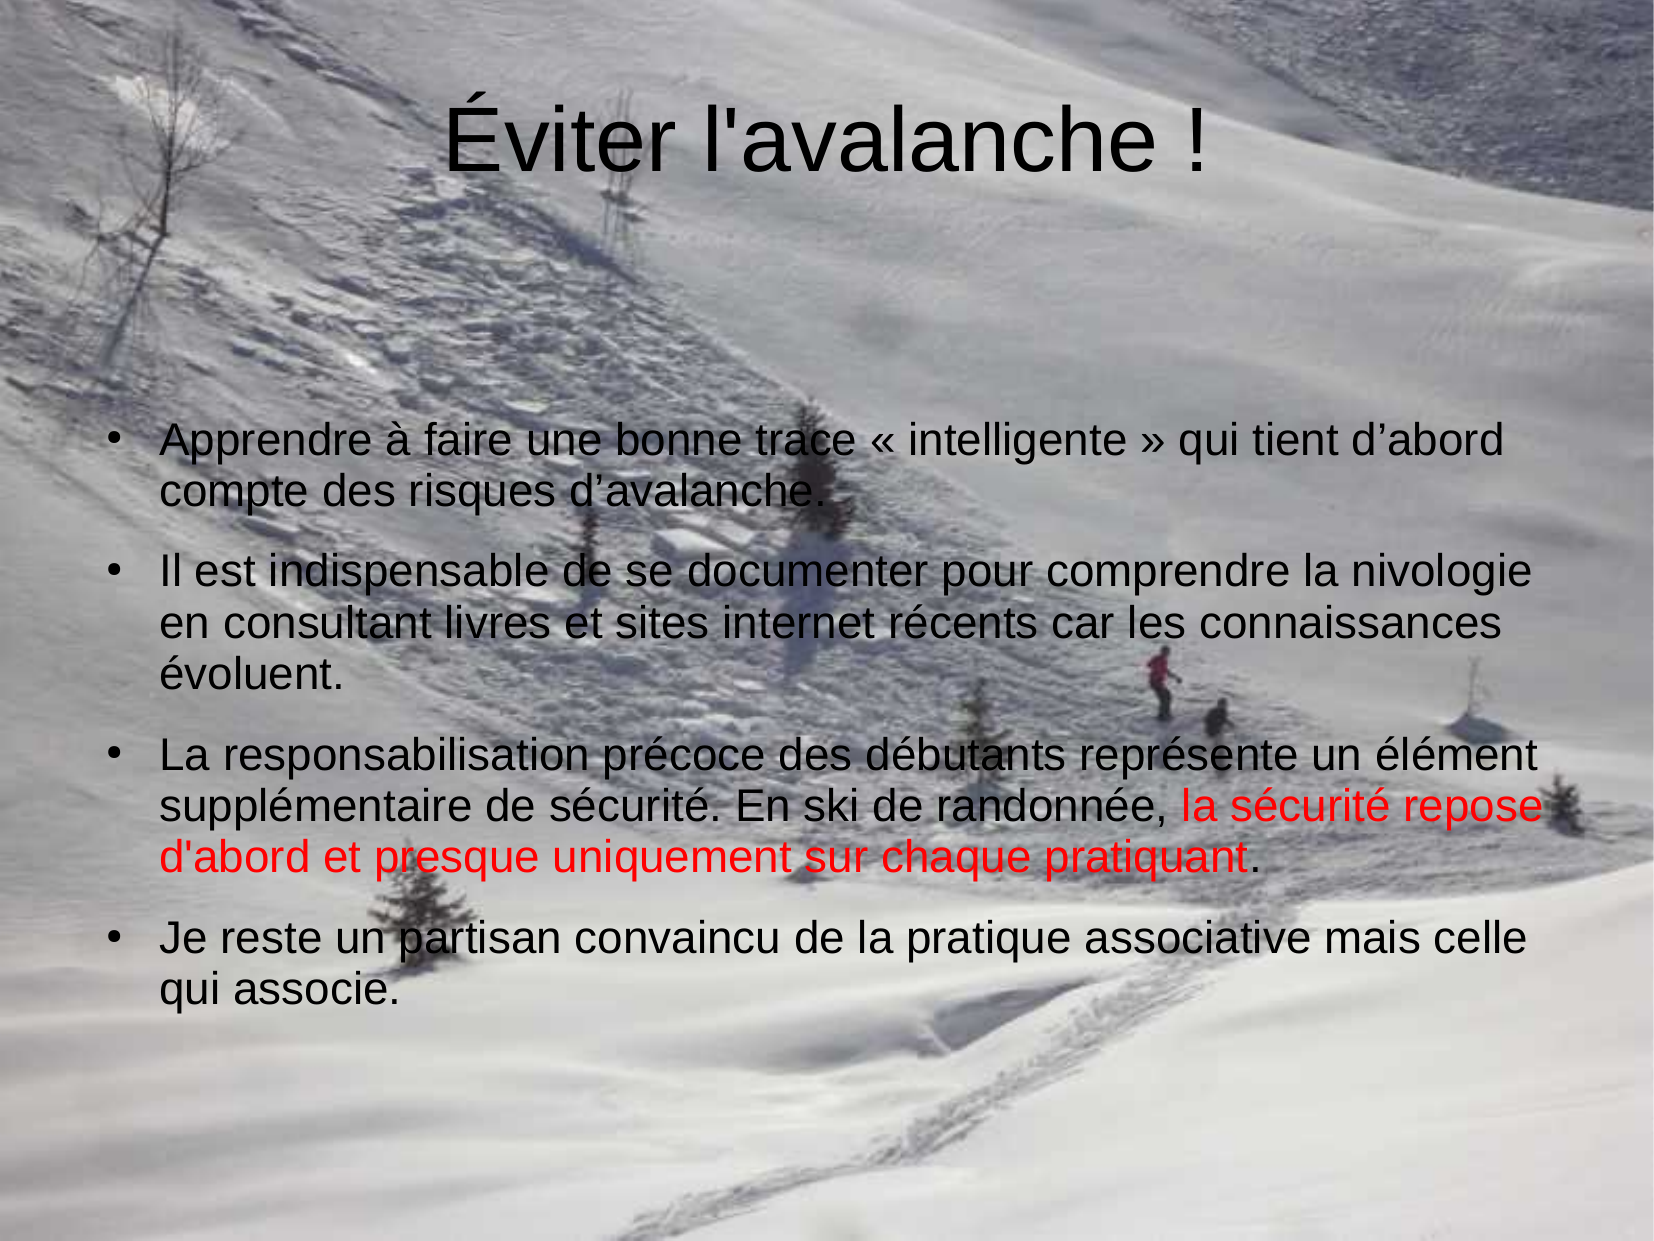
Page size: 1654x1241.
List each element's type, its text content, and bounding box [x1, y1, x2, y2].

title Éviter l'avalanche ! [59, 61, 1595, 219]
list Apprendre à faire une bonne trace « intelligente » qui tient d’abord compte des risques d’avalanche. Il est indispensable de se documenter pour comprendre la nivologie en consultant livres et sites internet récents car les connaissances évoluent. La responsabilisation précoce des débutants représente un élément supplémentaire de sécurité. En ski de randonnée, la sécurité repose d'abord et presque uniquement sur chaque pratiquant. Je reste un partisan convaincu de la pratique associative mais celle qui associe. [88, 413, 1571, 1133]
picture [0, 0, 1654, 1241]
